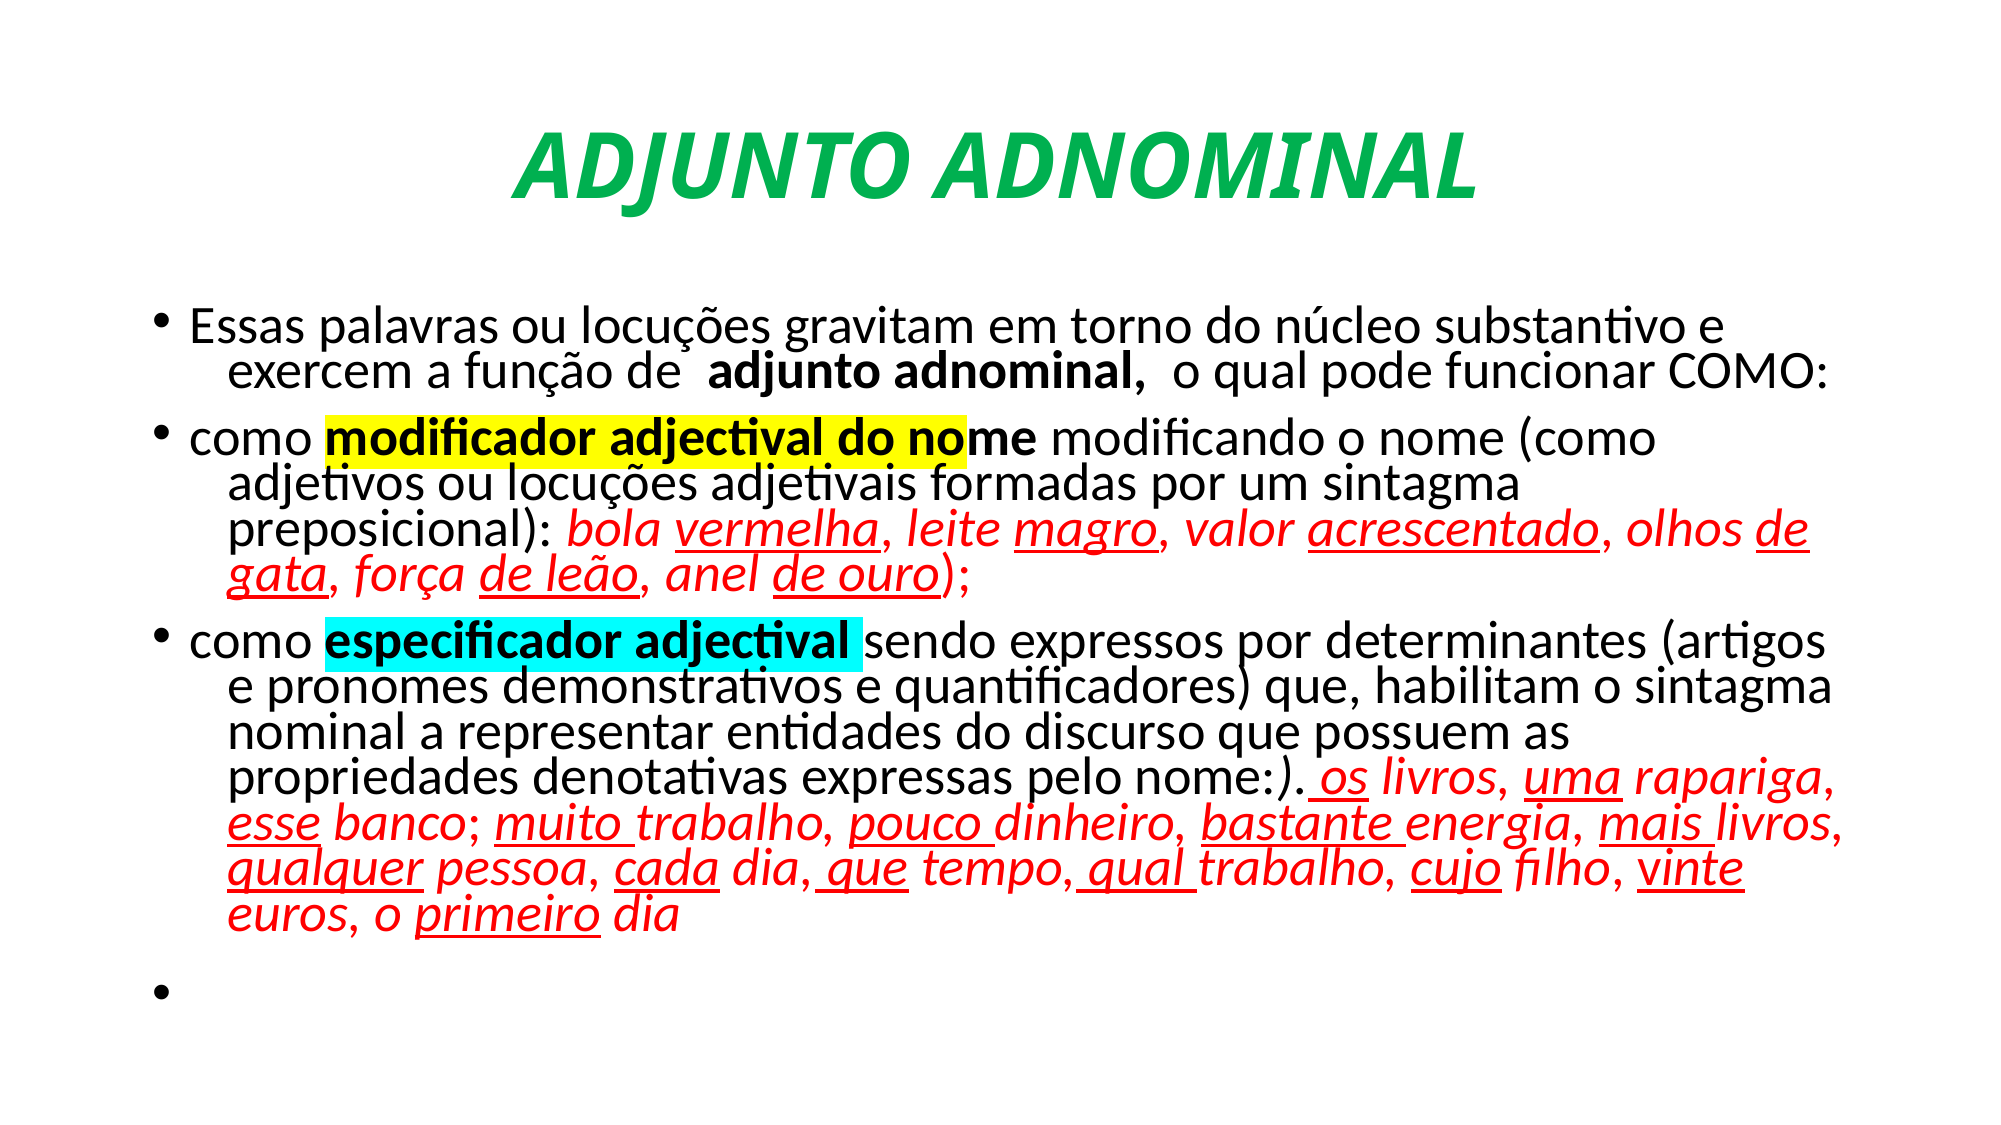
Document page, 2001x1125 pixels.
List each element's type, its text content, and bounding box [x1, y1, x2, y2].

title ADJUNTO ADNOMINAL [137, 59, 1863, 278]
list Essas palavras ou locuções gravitam em torno do núcleo substantivo e exercem a função de adjunto adnominal, o qual pode funcionar COMO: como modificador adjectival do nome modificando o nome (como adjetivos ou locuções adjetivais formadas por um sintagma preposicional): bola vermelha, leite magro, valor acrescentado, olhos de gata, força de leão, anel de ouro); como especificador adjectival sendo expressos por determinantes (artigos e pronomes demonstrativos e quantificadores) que, habilitam o sintagma nominal a representar entidades do discurso que possuem as propriedades denotativas expressas pelo nome:). os livros, uma rapariga, esse banco; muito trabalho, pouco dinheiro, bastante energia, mais livros, qualquer pessoa, cada dia, que tempo, qual trabalho, cujo filho, vinte euros, o primeiro dia [137, 299, 1863, 1014]
